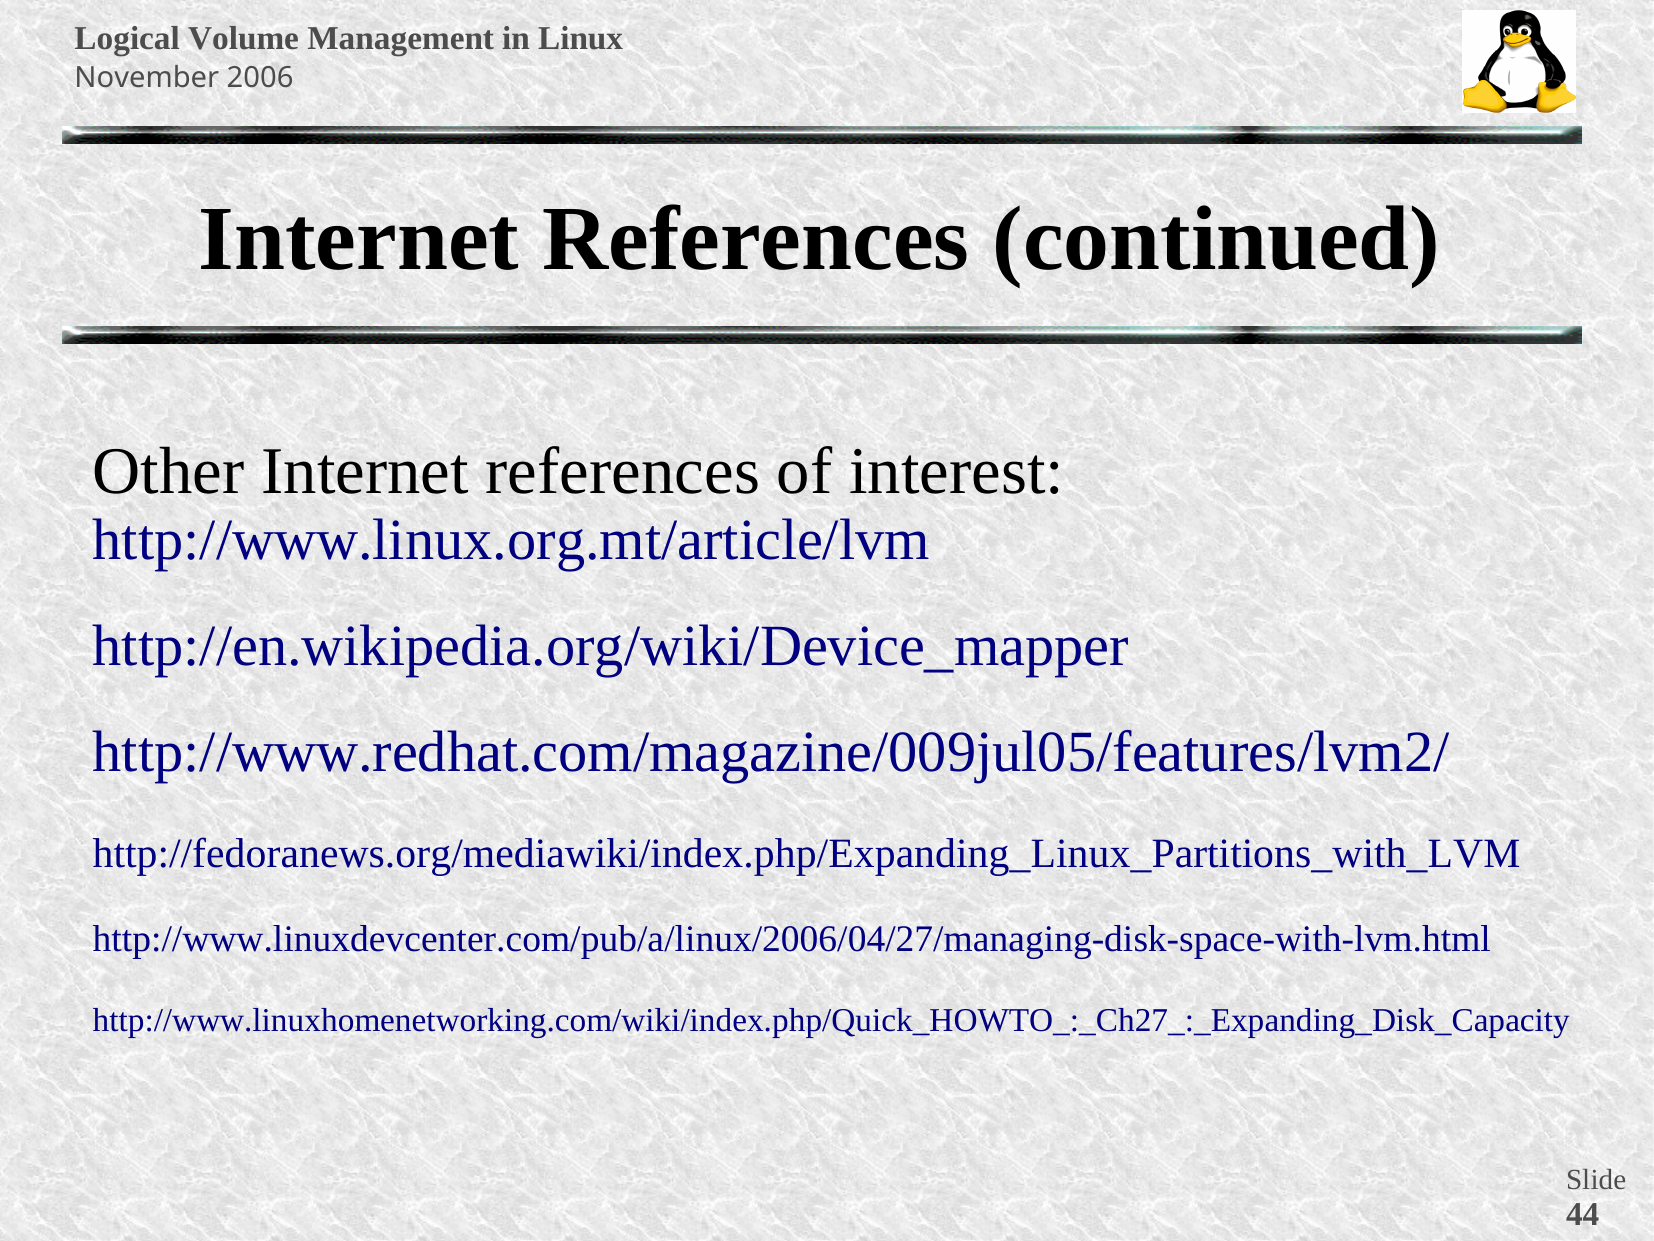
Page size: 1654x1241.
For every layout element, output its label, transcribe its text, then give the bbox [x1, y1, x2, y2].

subtitle Other Internet references of interest: http://www.linux.org.mt/article/lvm http://en.wikipedia.org/wiki/Device_mapper http://www.redhat.com/magazine/009jul05/features/lvm2/ http://fedoranews.org/mediawiki/index.php/Expanding_Linux_Partitions_with_LVM http://www.linuxdevcenter.com/pub/a/linux/2006/04/27/managing-disk-space-with-lvm.html http://www.linuxhomenetworking.com/wiki/index.php/Quick_HOWTO_:_Ch27_:_Expanding_Disk_Capacity [75, 342, 1598, 1241]
title Internet References (continued) [59, 156, 1582, 320]
picture [0, 0, 1654, 1241]
